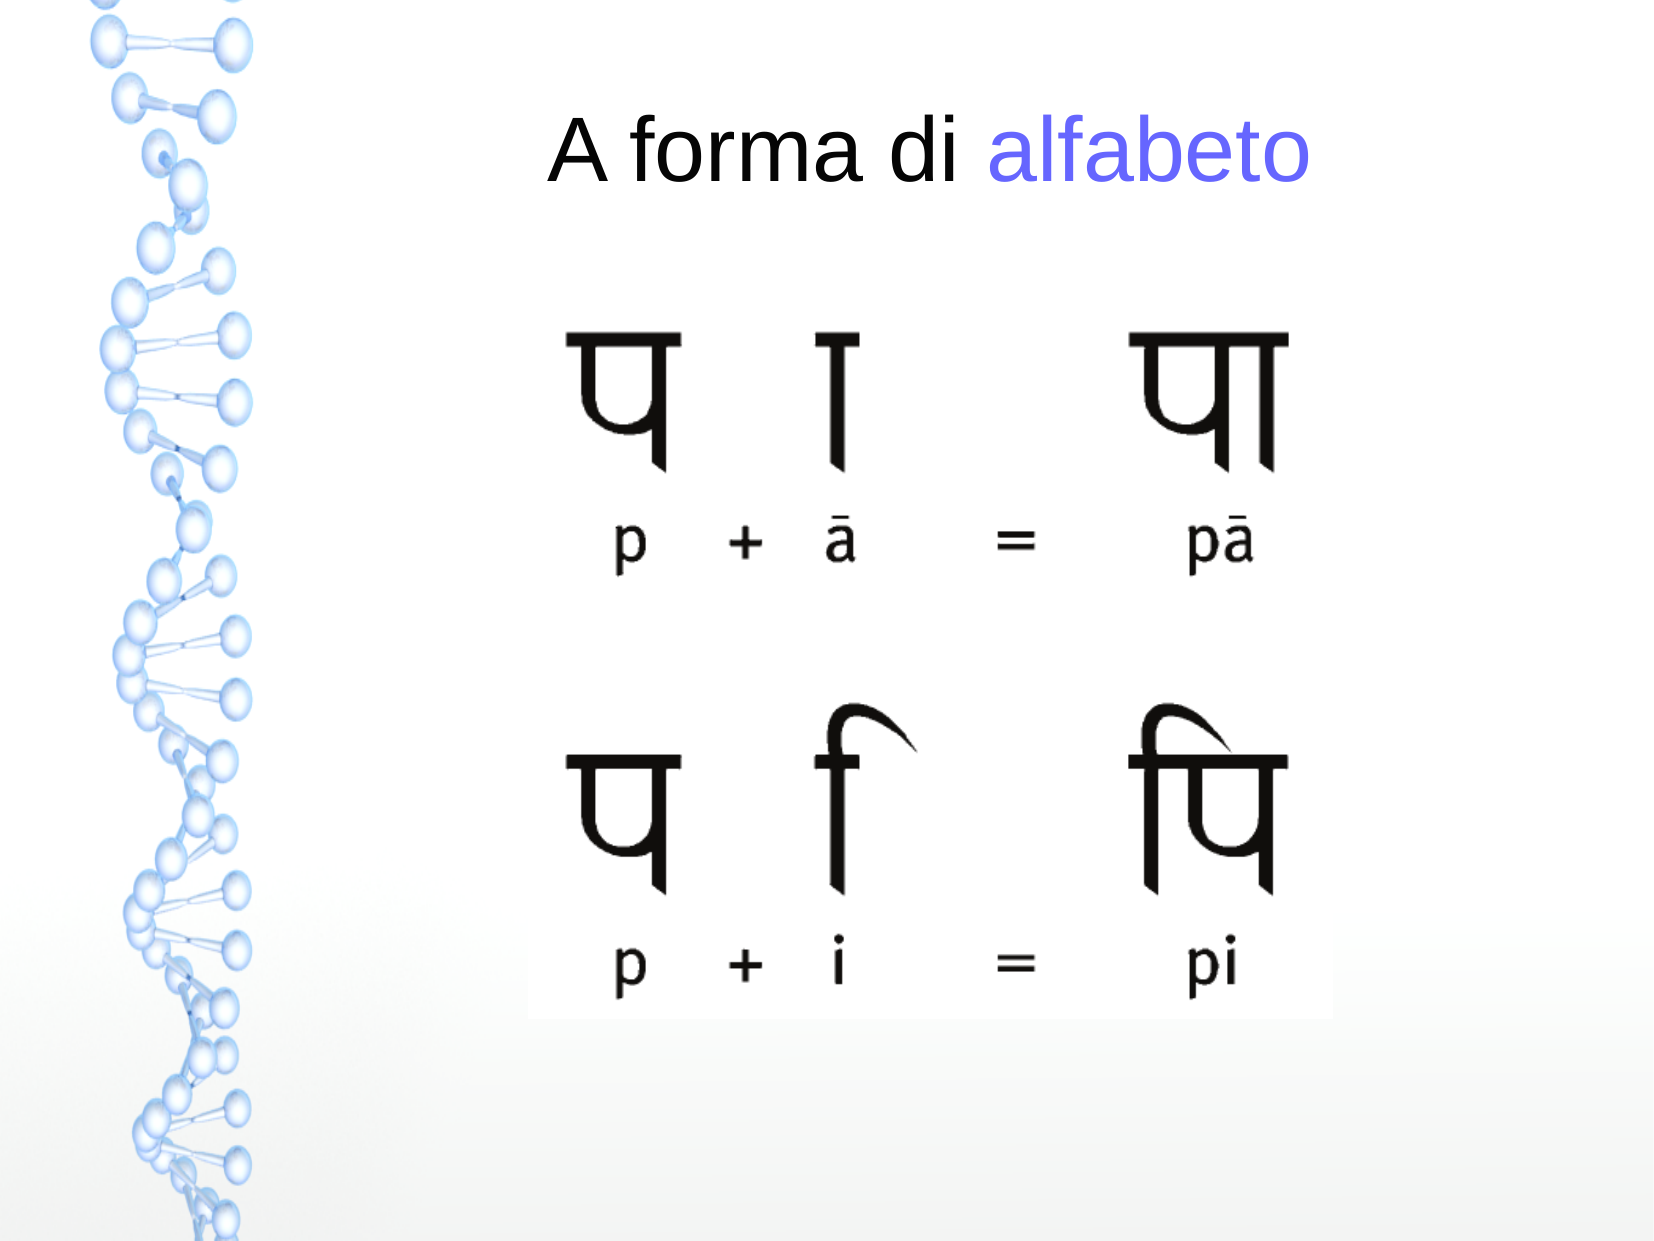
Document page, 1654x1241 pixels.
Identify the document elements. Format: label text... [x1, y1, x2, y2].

title A forma di alfabeto [265, 47, 1595, 252]
picture [0, 0, 1654, 1241]
